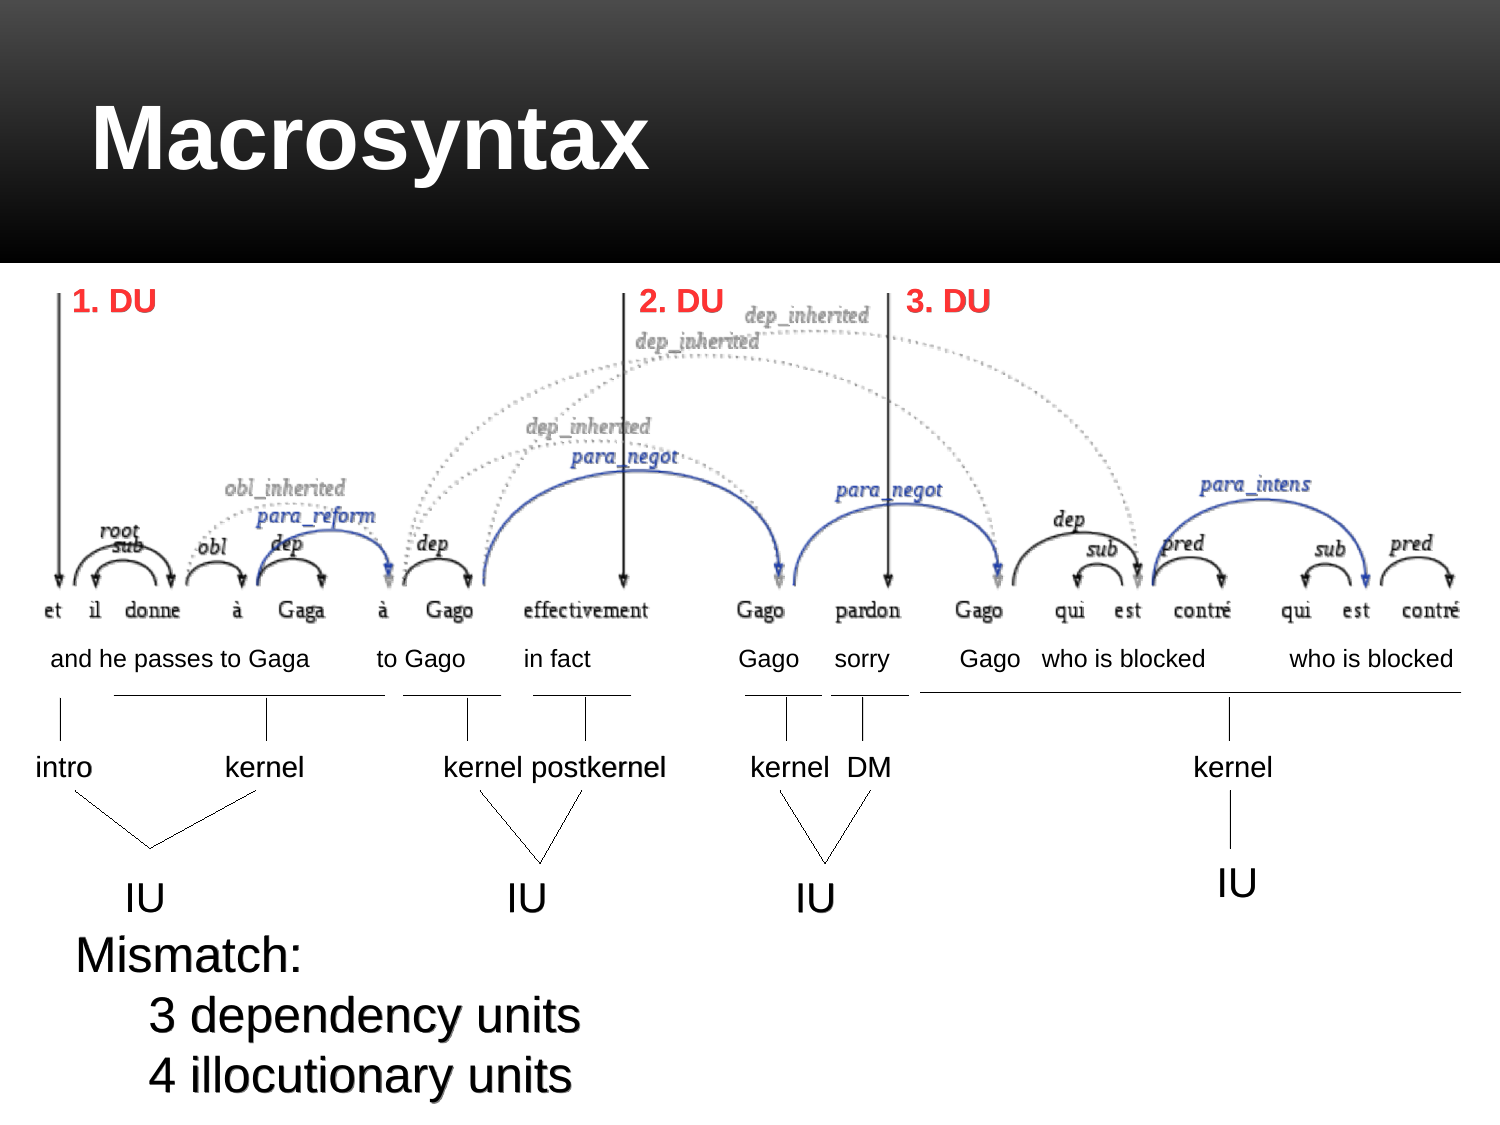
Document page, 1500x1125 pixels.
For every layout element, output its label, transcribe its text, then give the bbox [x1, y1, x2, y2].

list and he passes to Gaga to Gago in fact Gago sorry Gago who is blocked who is blocked [35, 638, 1473, 714]
text_box kernel DM [735, 740, 1028, 791]
text_box IU [780, 863, 871, 915]
picture [30, 293, 1500, 637]
text_box kernel [210, 740, 413, 791]
text_box kernel [1178, 740, 1471, 791]
text_box kernel postkernel [428, 740, 721, 791]
text_box IU [1201, 848, 1292, 913]
text_box 1. DU [57, 271, 192, 327]
text_box 2. DU [624, 271, 747, 327]
text_box intro [20, 740, 111, 791]
text_box Mismatch: 3 dependency units 4 illocutionary units [60, 915, 1366, 1110]
text_box IU [109, 863, 200, 915]
title Macrosyntax [75, 45, 1426, 233]
text_box 3. DU [891, 271, 1036, 327]
text_box IU [491, 863, 582, 915]
